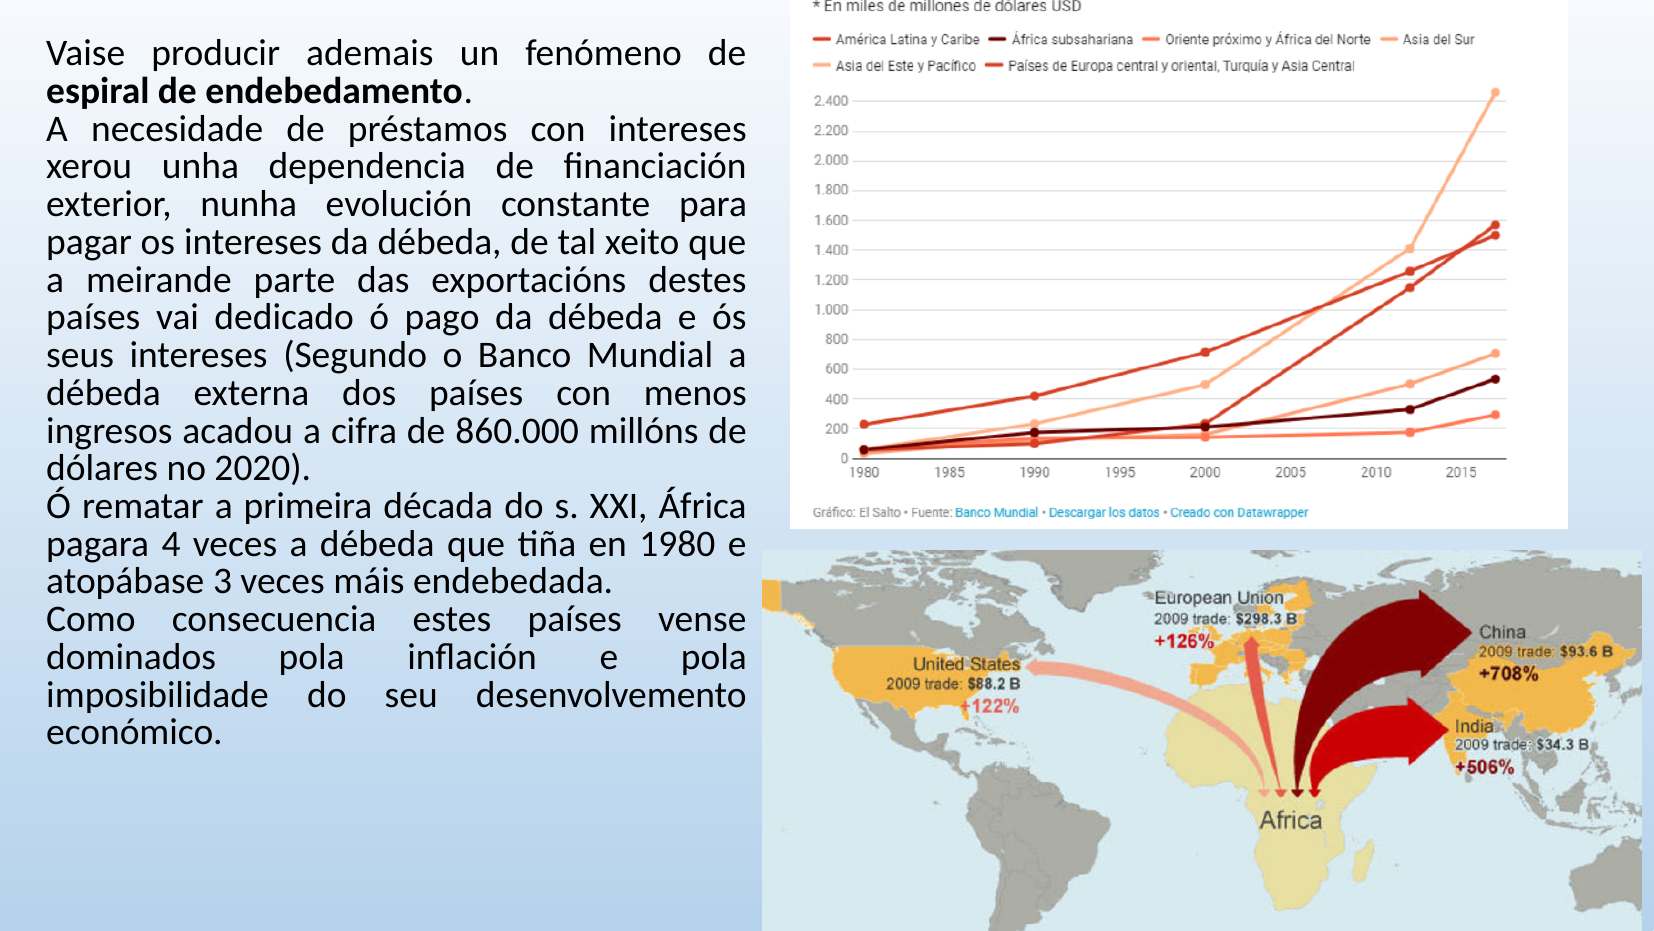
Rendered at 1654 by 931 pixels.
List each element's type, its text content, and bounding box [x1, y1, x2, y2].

text_box Vaise producir ademais un fenómeno de espiral de endebedamento. A necesidade de préstamos con intereses xerou unha dependencia de financiación exterior, nunha evolución constante para pagar os intereses da débeda, de tal xeito que a meirande parte das exportacións destes países vai dedicado ó pago da débeda e ós seus intereses (Segundo o Banco Mundial a débeda externa dos países con menos ingresos acadou a cifra de 860.000 millóns de dólares no 2020). Ó rematar a primeira década do s. XXI, África pagara 4 veces a débeda que tiña en 1980 e atopábase 3 veces máis endebedada. Como consecuencia estes países vense dominados pola inflación e pola imposibilidade do seu desenvolvemento económico. [31, 30, 763, 909]
picture [790, 0, 1568, 530]
picture [762, 550, 1642, 931]
